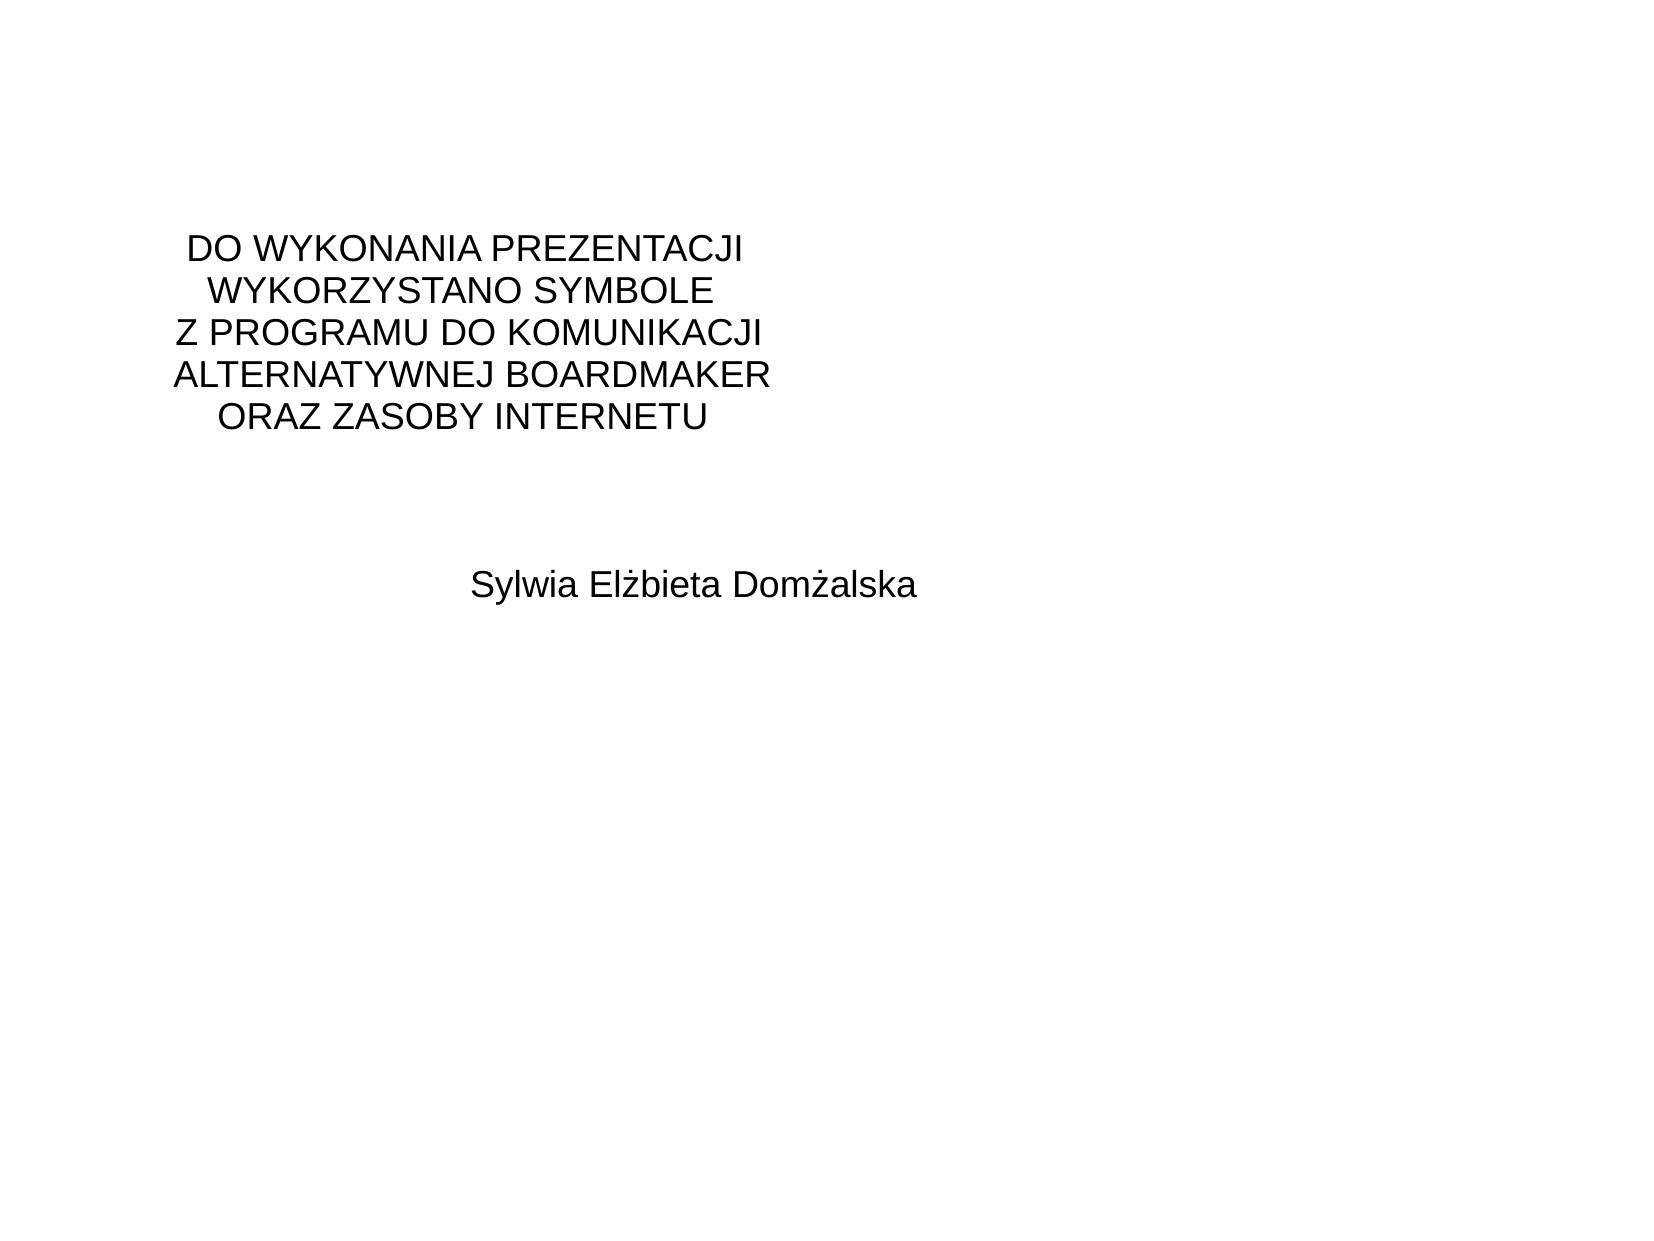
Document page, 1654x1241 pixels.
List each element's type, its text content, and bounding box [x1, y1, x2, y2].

text_box DO WYKONANIA PREZENTACJI WYKORZYSTANO SYMBOLE Z PROGRAMU DO KOMUNIKACJI ALTERNATYWNEJ BOARDMAKER ORAZ ZASOBY INTERNETU Sylwia Elżbieta Domżalska [0, 219, 1619, 1022]
